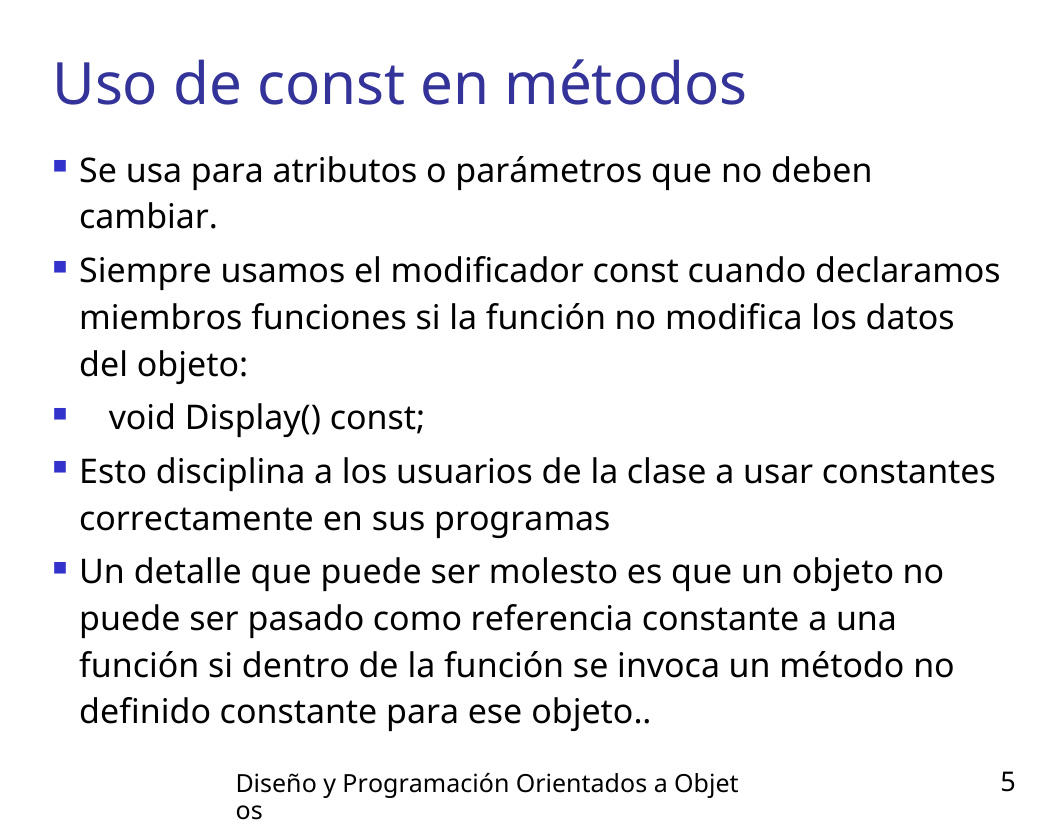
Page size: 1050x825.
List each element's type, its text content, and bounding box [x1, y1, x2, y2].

list Se usa para atributos o parámetros que no deben cambiar. Siempre usamos el modificador const cuando declaramos miembros funciones si la función no modifica los datos del objeto: void Display() const; Esto disciplina a los usuarios de la clase a usar constantes correctamente en sus programas Un detalle que puede ser molesto es que un objeto no puede ser pasado como referencia constante a una función si dentro de la función se invoca un método no definido constante para ese objeto.. [37, 138, 1023, 751]
title Uso de const en métodos [37, 4, 1026, 129]
